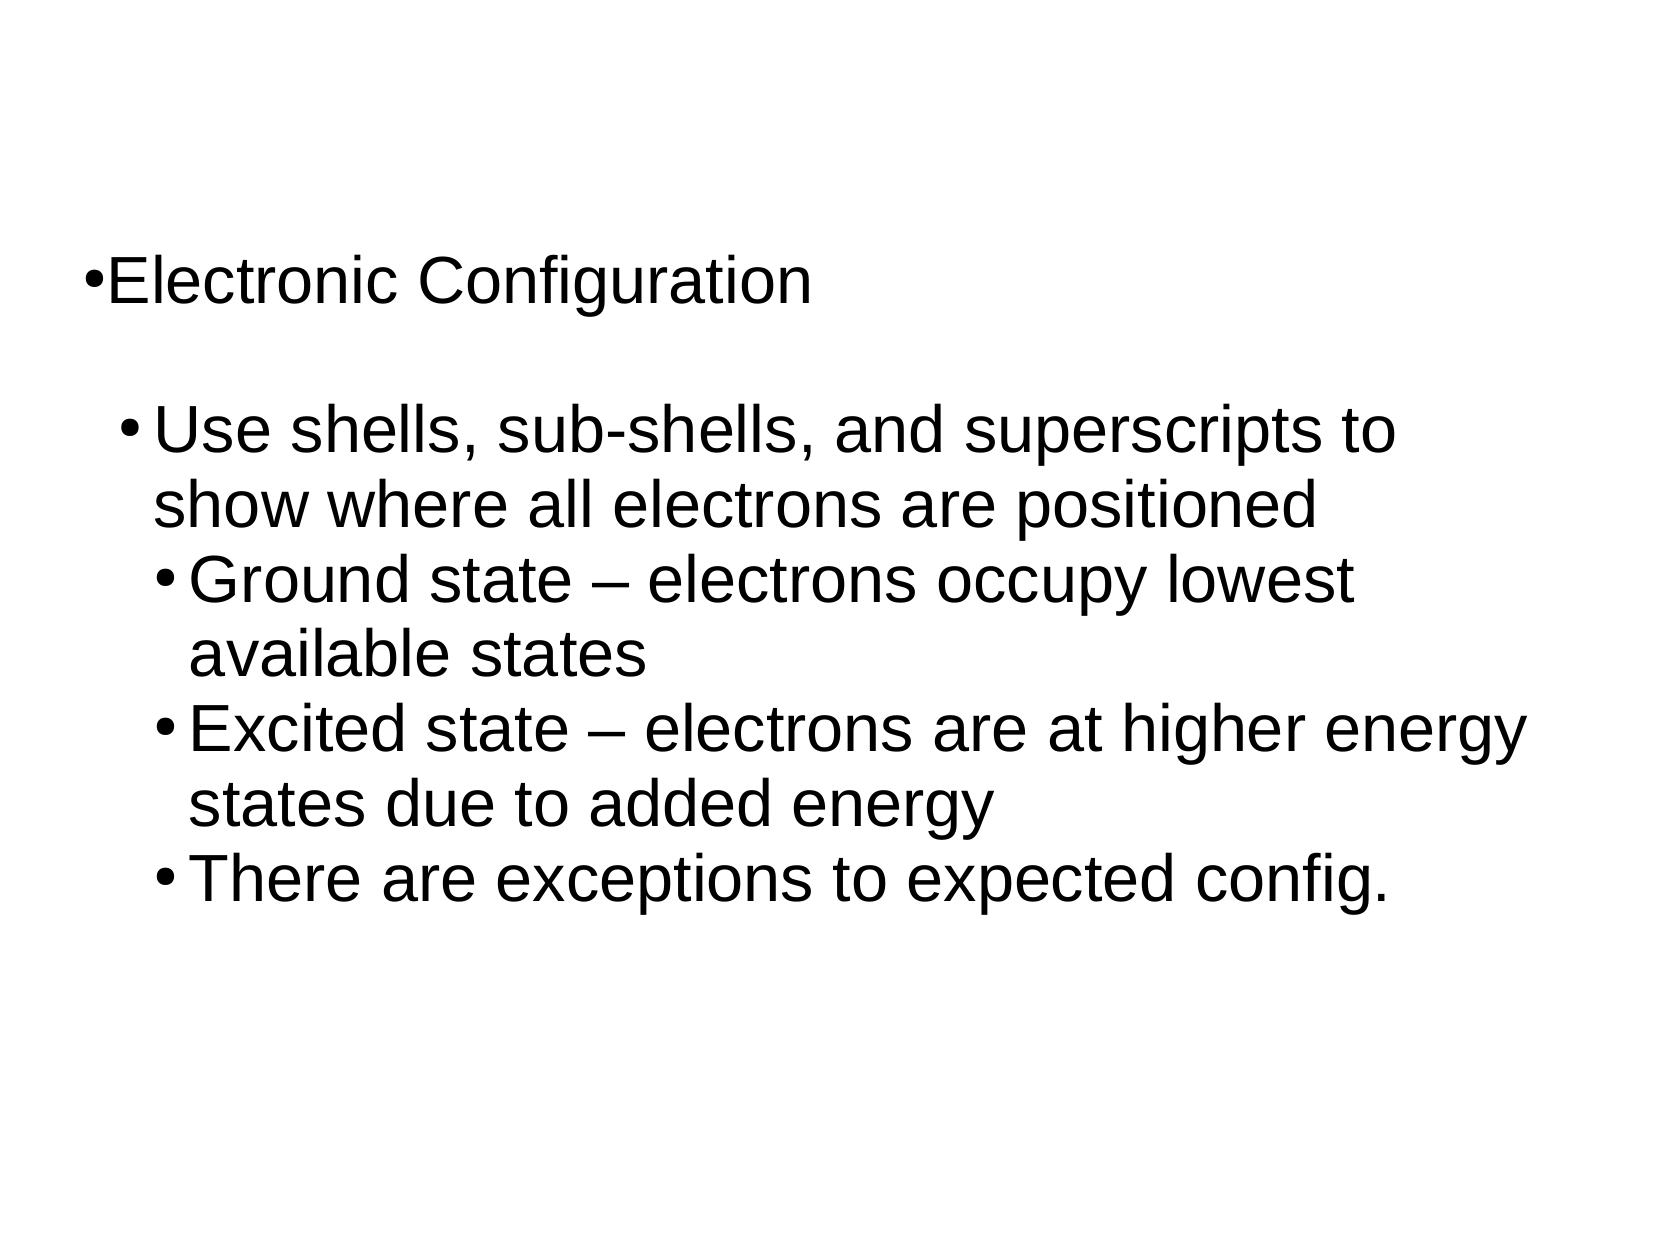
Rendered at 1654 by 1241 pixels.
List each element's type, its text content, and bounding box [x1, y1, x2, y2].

subtitle Electronic Configuration Use shells, sub-shells, and superscripts to show where all electrons are positioned Ground state – electrons occupy lowest available states Excited state – electrons are at higher energy states due to added energy There are exceptions to expected config. [82, 49, 1571, 1109]
